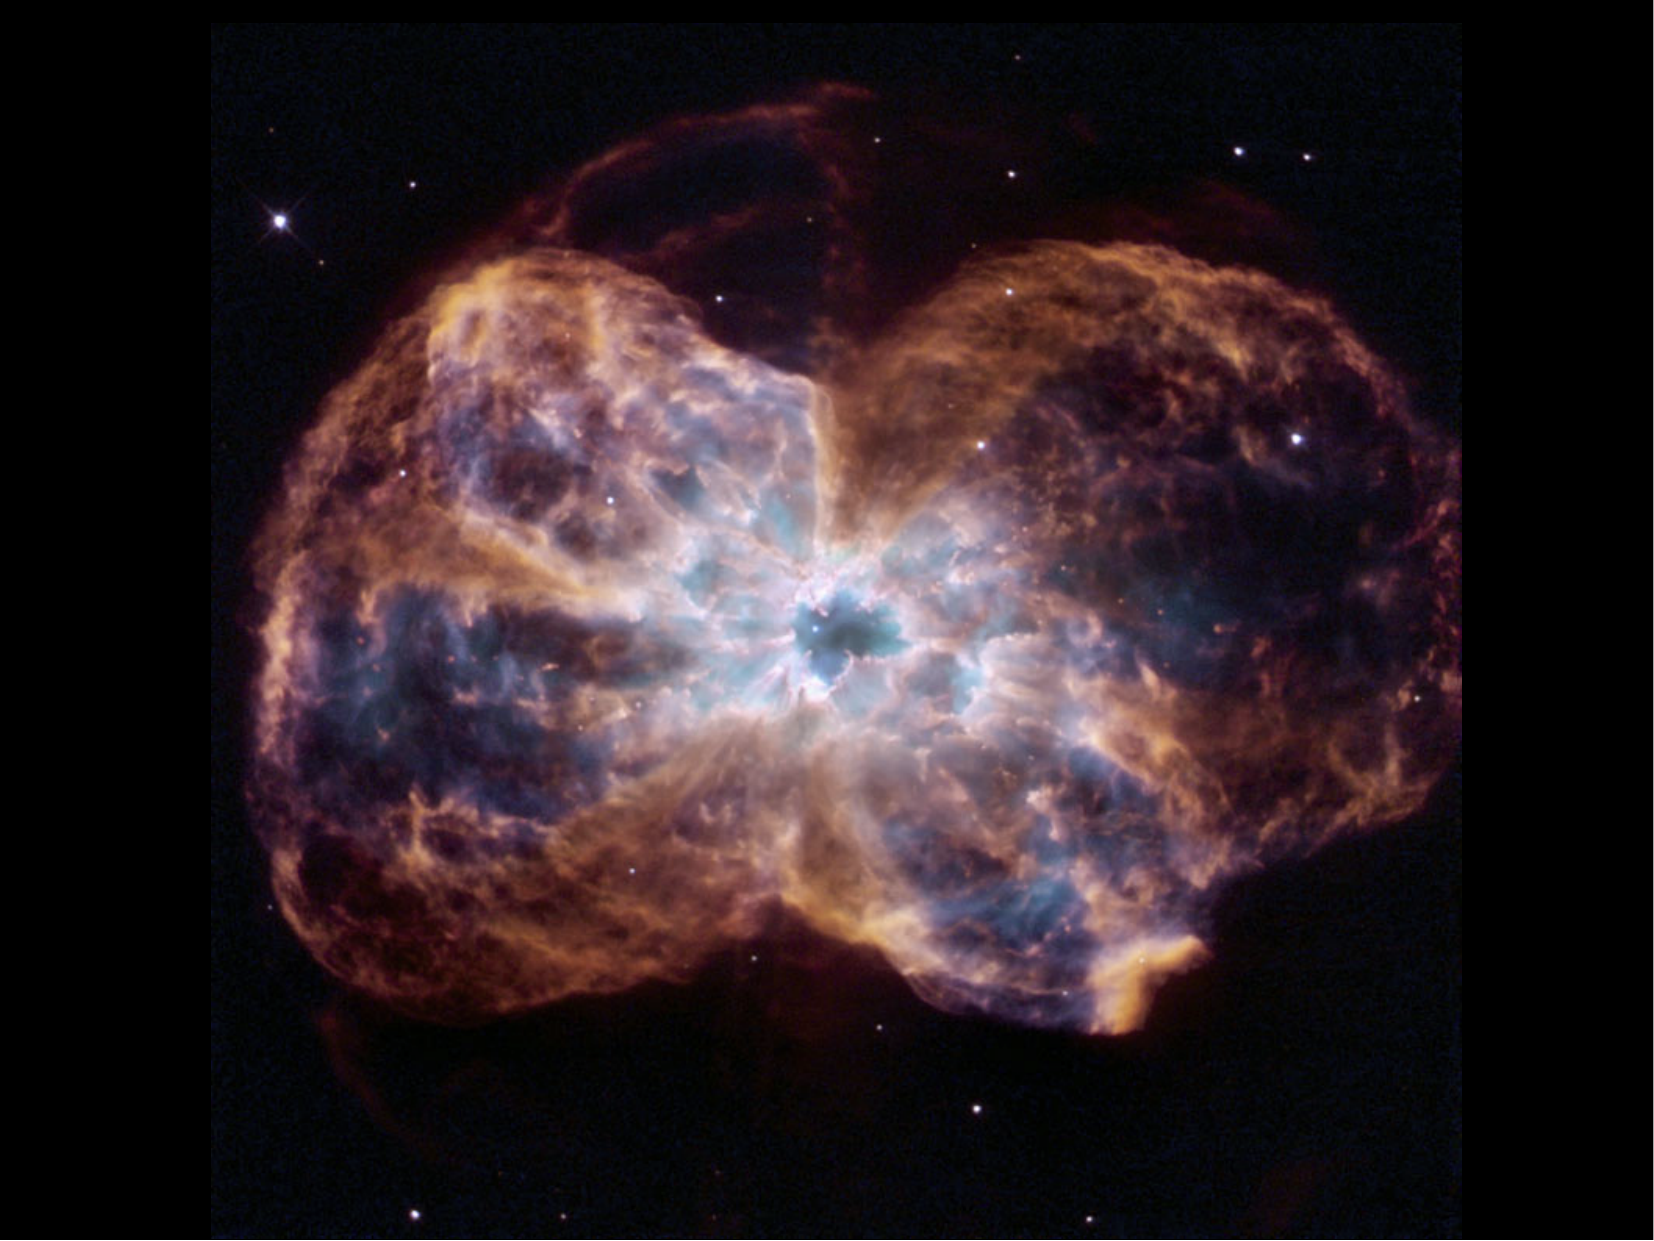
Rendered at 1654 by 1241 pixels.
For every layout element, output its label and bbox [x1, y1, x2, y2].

picture [211, 23, 1462, 1239]
